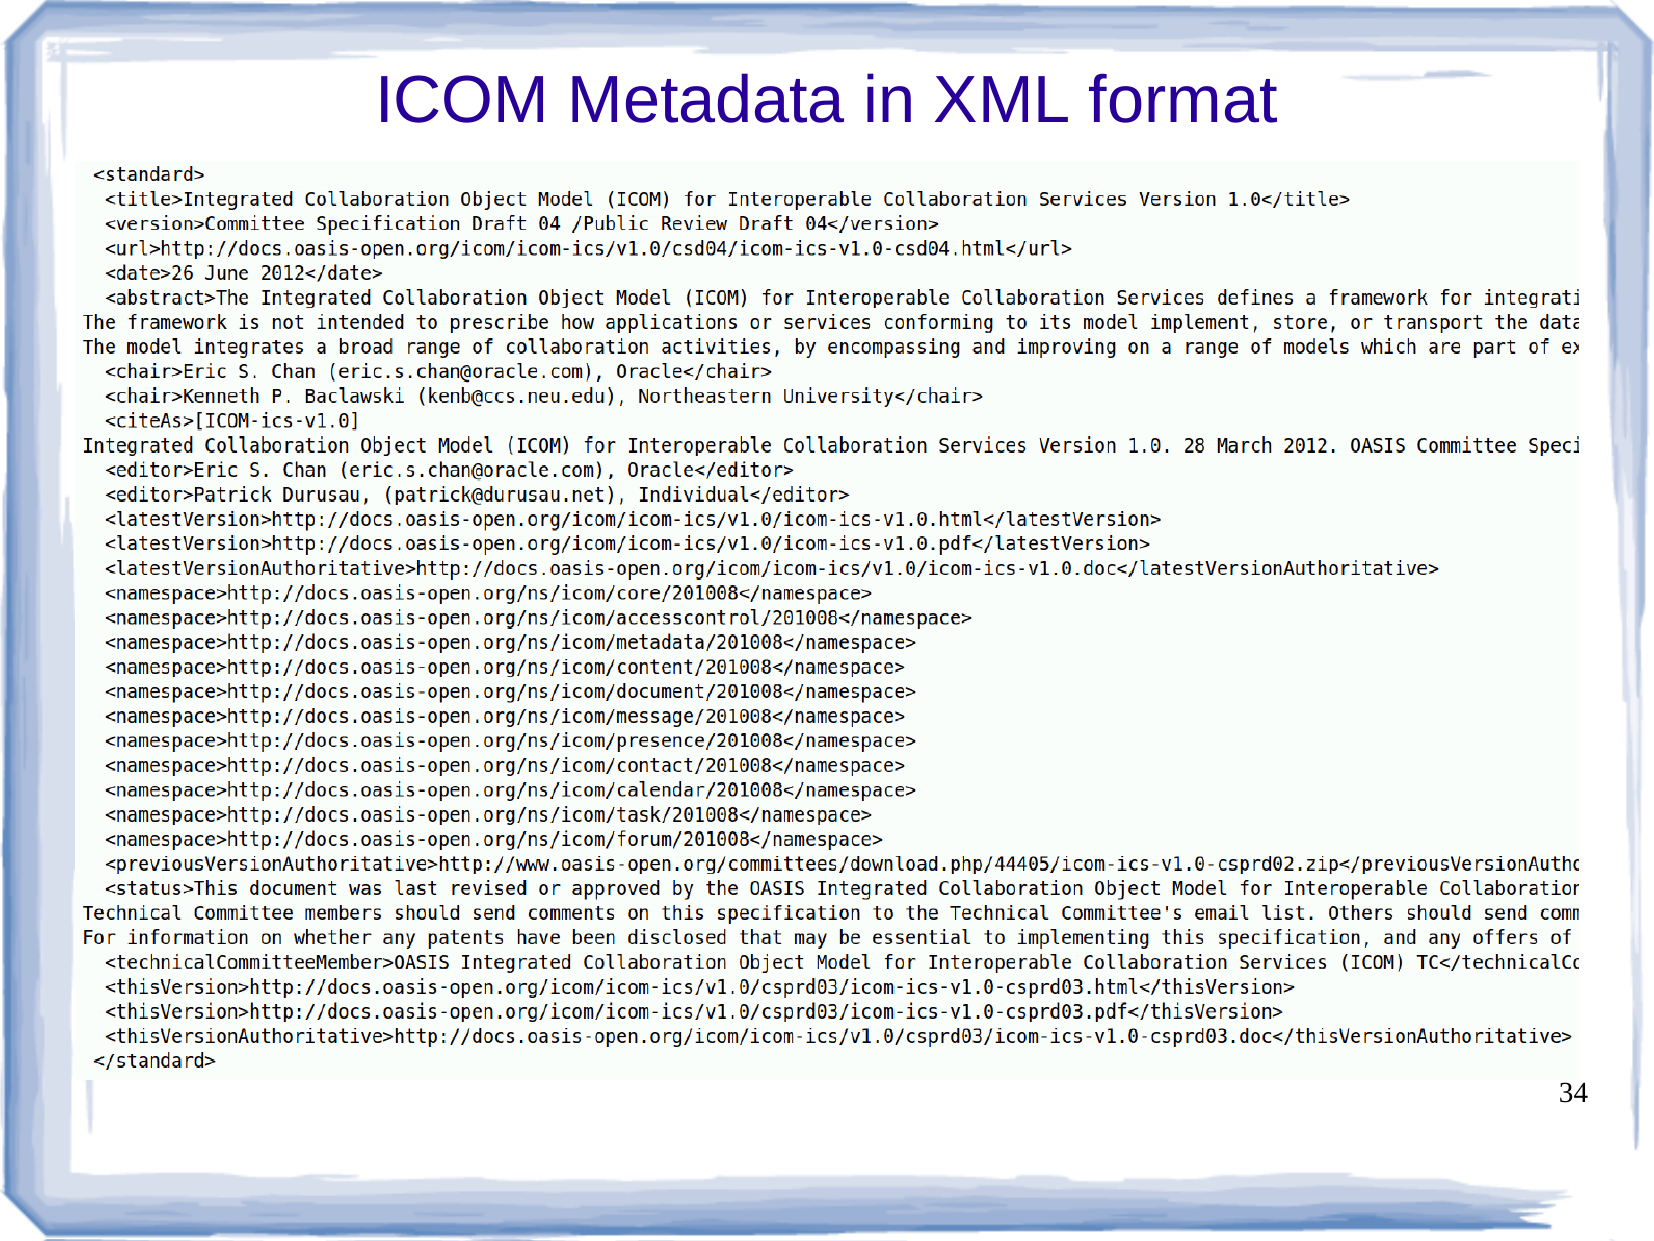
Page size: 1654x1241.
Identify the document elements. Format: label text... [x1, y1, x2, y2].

picture [0, 0, 1654, 1241]
title ICOM Metadata in XML format [82, 0, 1571, 204]
